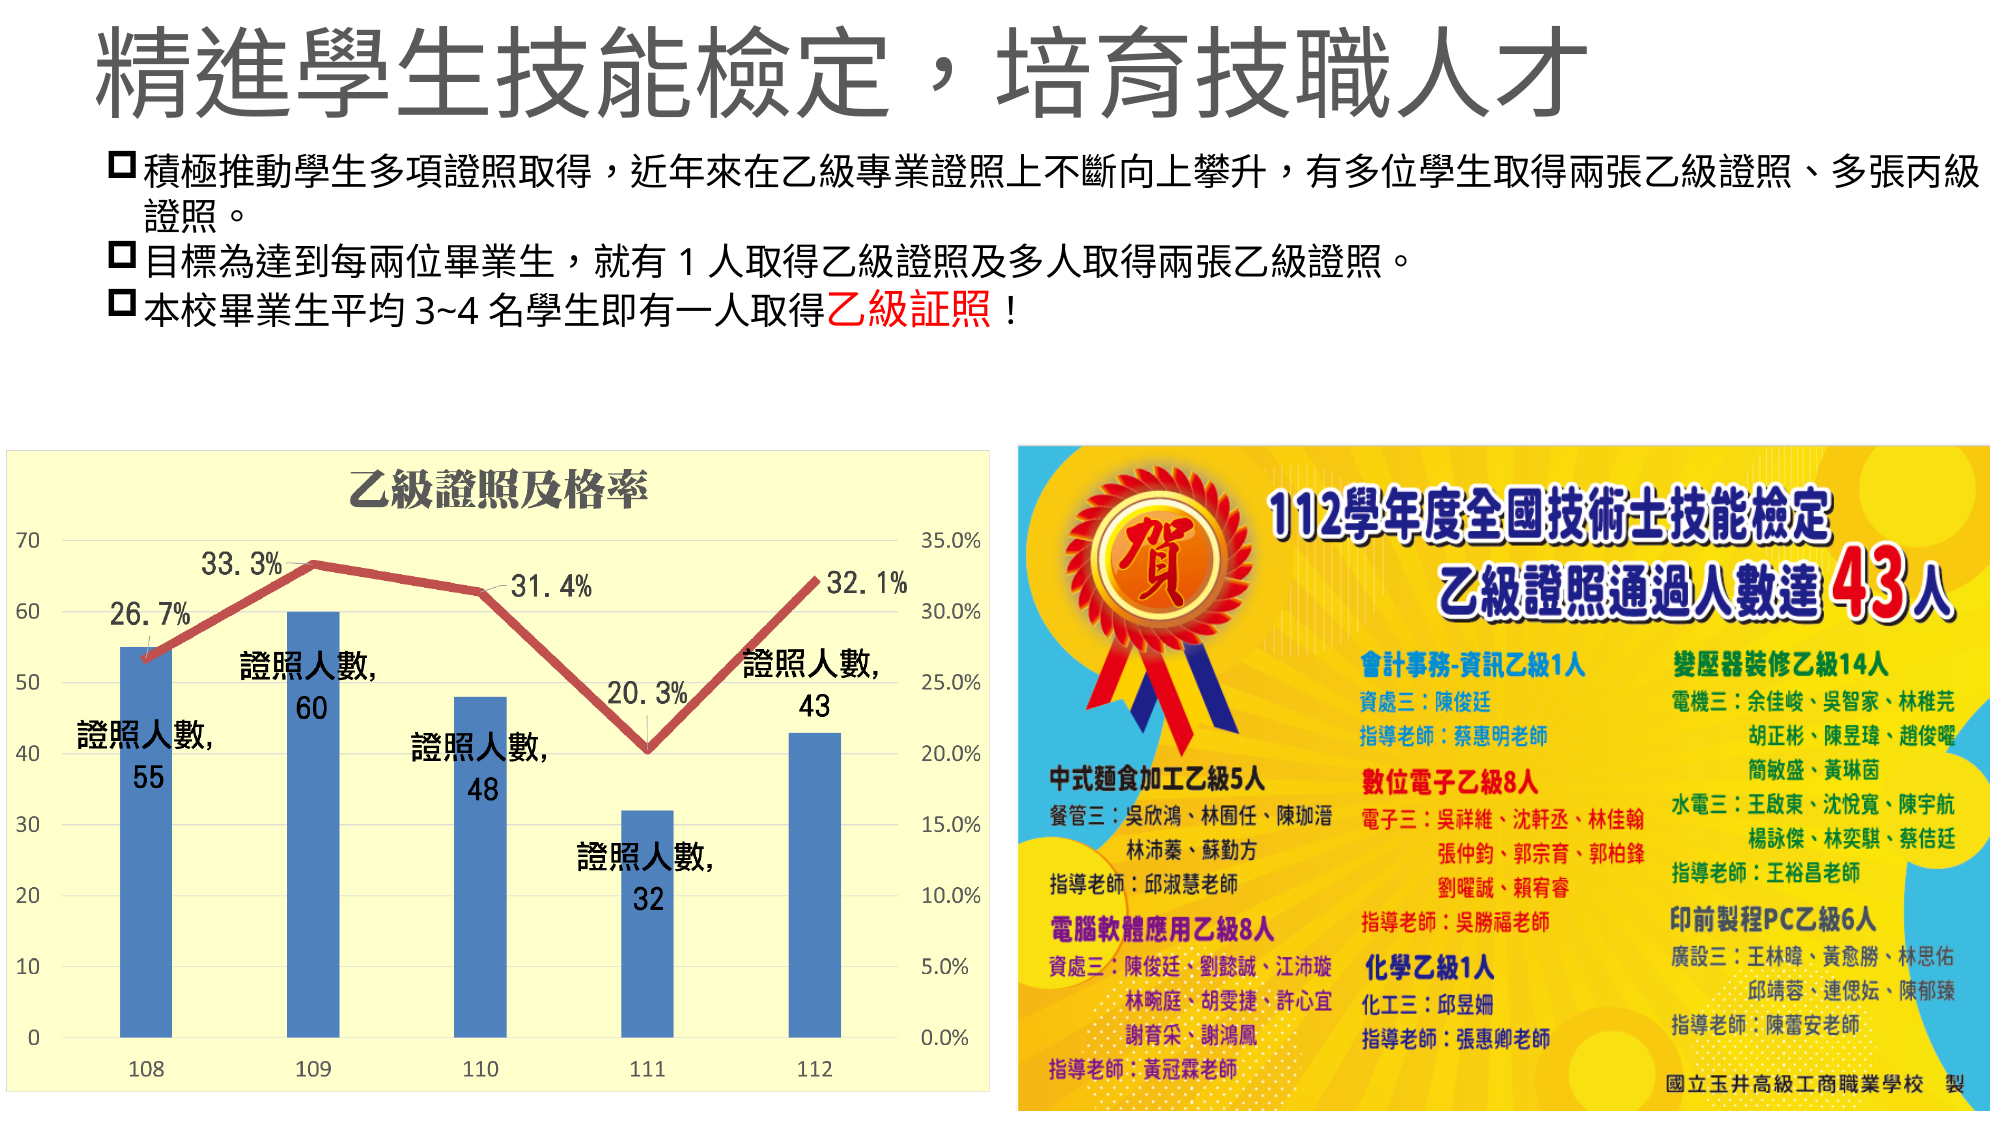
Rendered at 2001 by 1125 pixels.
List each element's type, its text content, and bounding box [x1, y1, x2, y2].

title 精進學生技能檢定，培育技職人才 [70, 33, 1617, 140]
picture [6, 450, 990, 1092]
picture [1016, 443, 1990, 1111]
list 積極推動學生多項證照取得，近年來在乙級專業證照上不斷向上攀升，有多位學生取得兩張乙級證照、多張丙級證照。 目標為達到每兩位畢業生，就有1人取得乙級證照及多人取得兩張乙級證照。 本校畢業生平均3~4名學生即有一人取得乙級証照！ [90, 139, 2000, 344]
